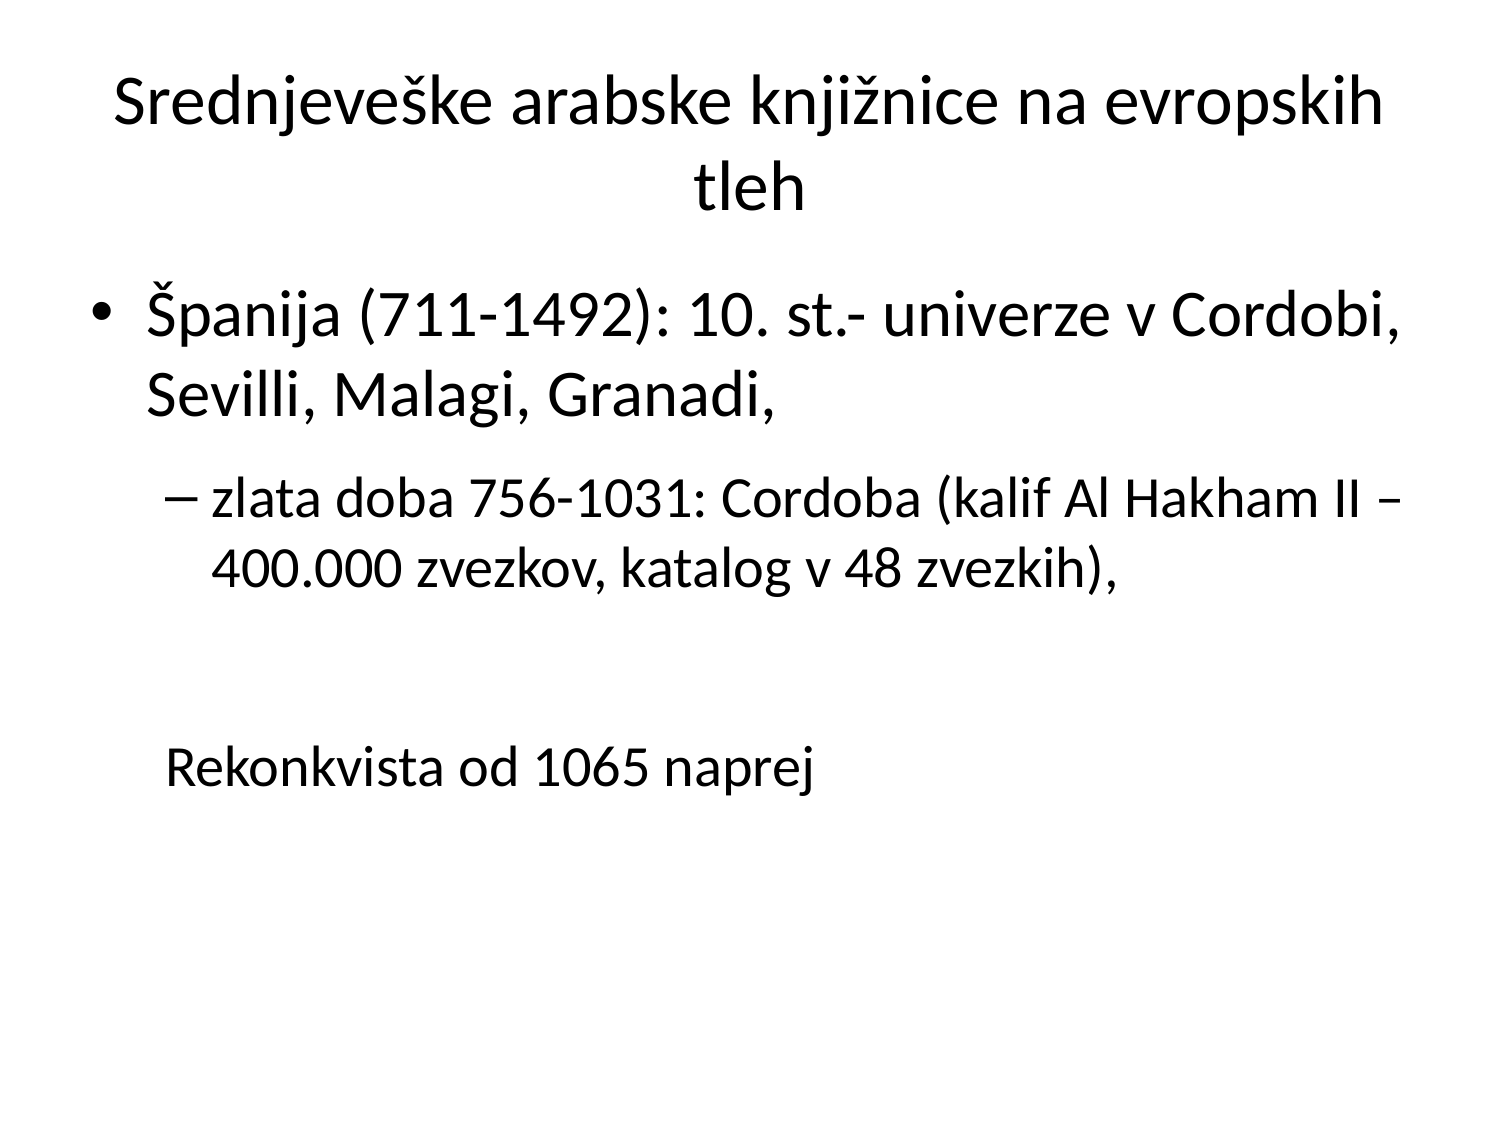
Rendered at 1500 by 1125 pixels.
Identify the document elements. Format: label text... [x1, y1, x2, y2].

list Španija (711-1492): 10. st.- univerze v Cordobi, Sevilli, Malagi, Granadi, zlata doba 756-1031: Cordoba (kalif Al Hakham II – 400.000 zvezkov, katalog v 48 zvezkih), Rekonkvista od 1065 naprej [75, 262, 1425, 1005]
title Srednjeveške arabske knjižnice na evropskih tleh [75, 45, 1425, 233]
